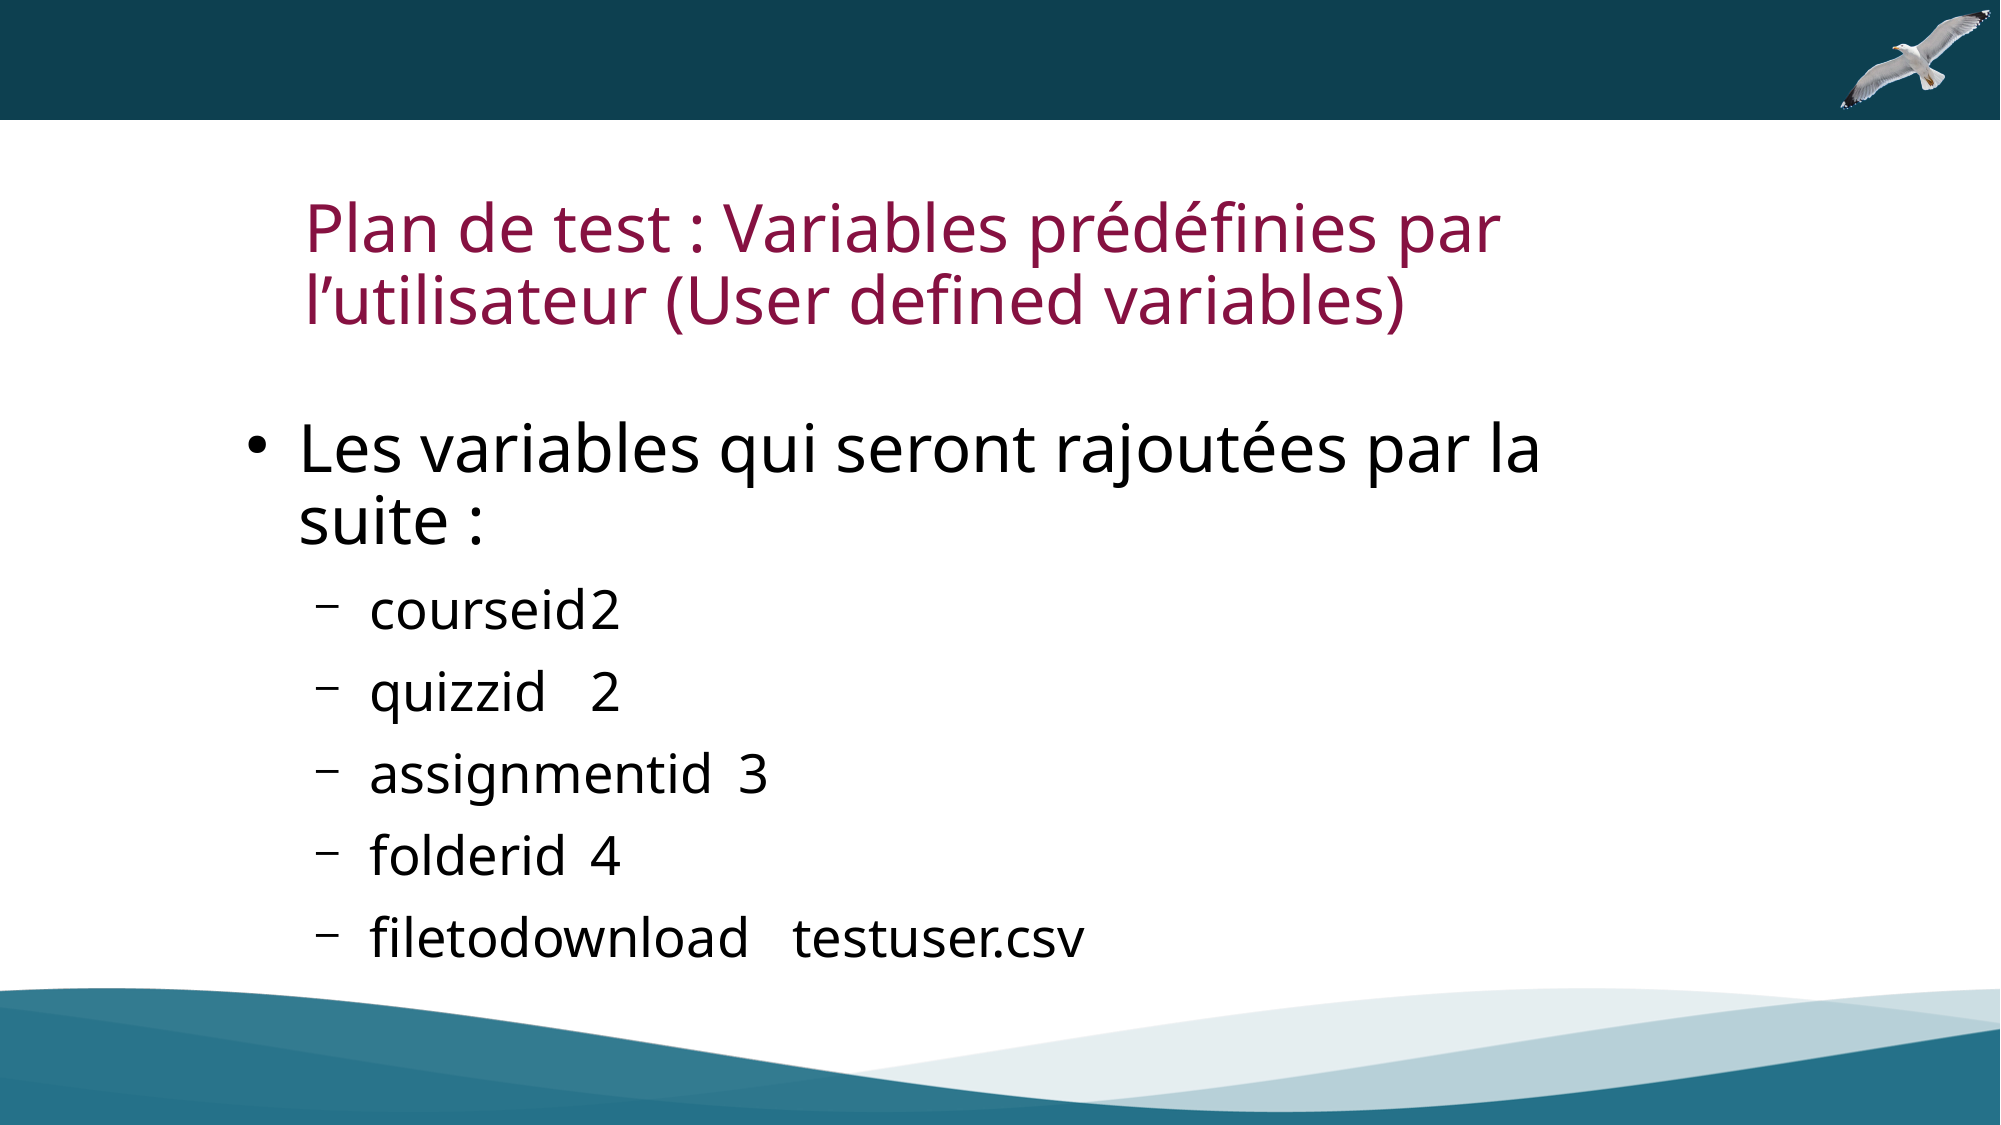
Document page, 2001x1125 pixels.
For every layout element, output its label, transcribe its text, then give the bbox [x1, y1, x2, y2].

list Les variables qui seront rajoutées par la suite : courseid 2 quizzid 2 assignmentid 3 folderid 4 filetodownload testuser.csv [212, 407, 1676, 904]
list Plan de test : Variables prédéfinies par l’utilisateur (User defined variables) [218, 187, 1689, 319]
picture [0, 974, 2000, 1125]
picture [1820, 0, 2000, 120]
